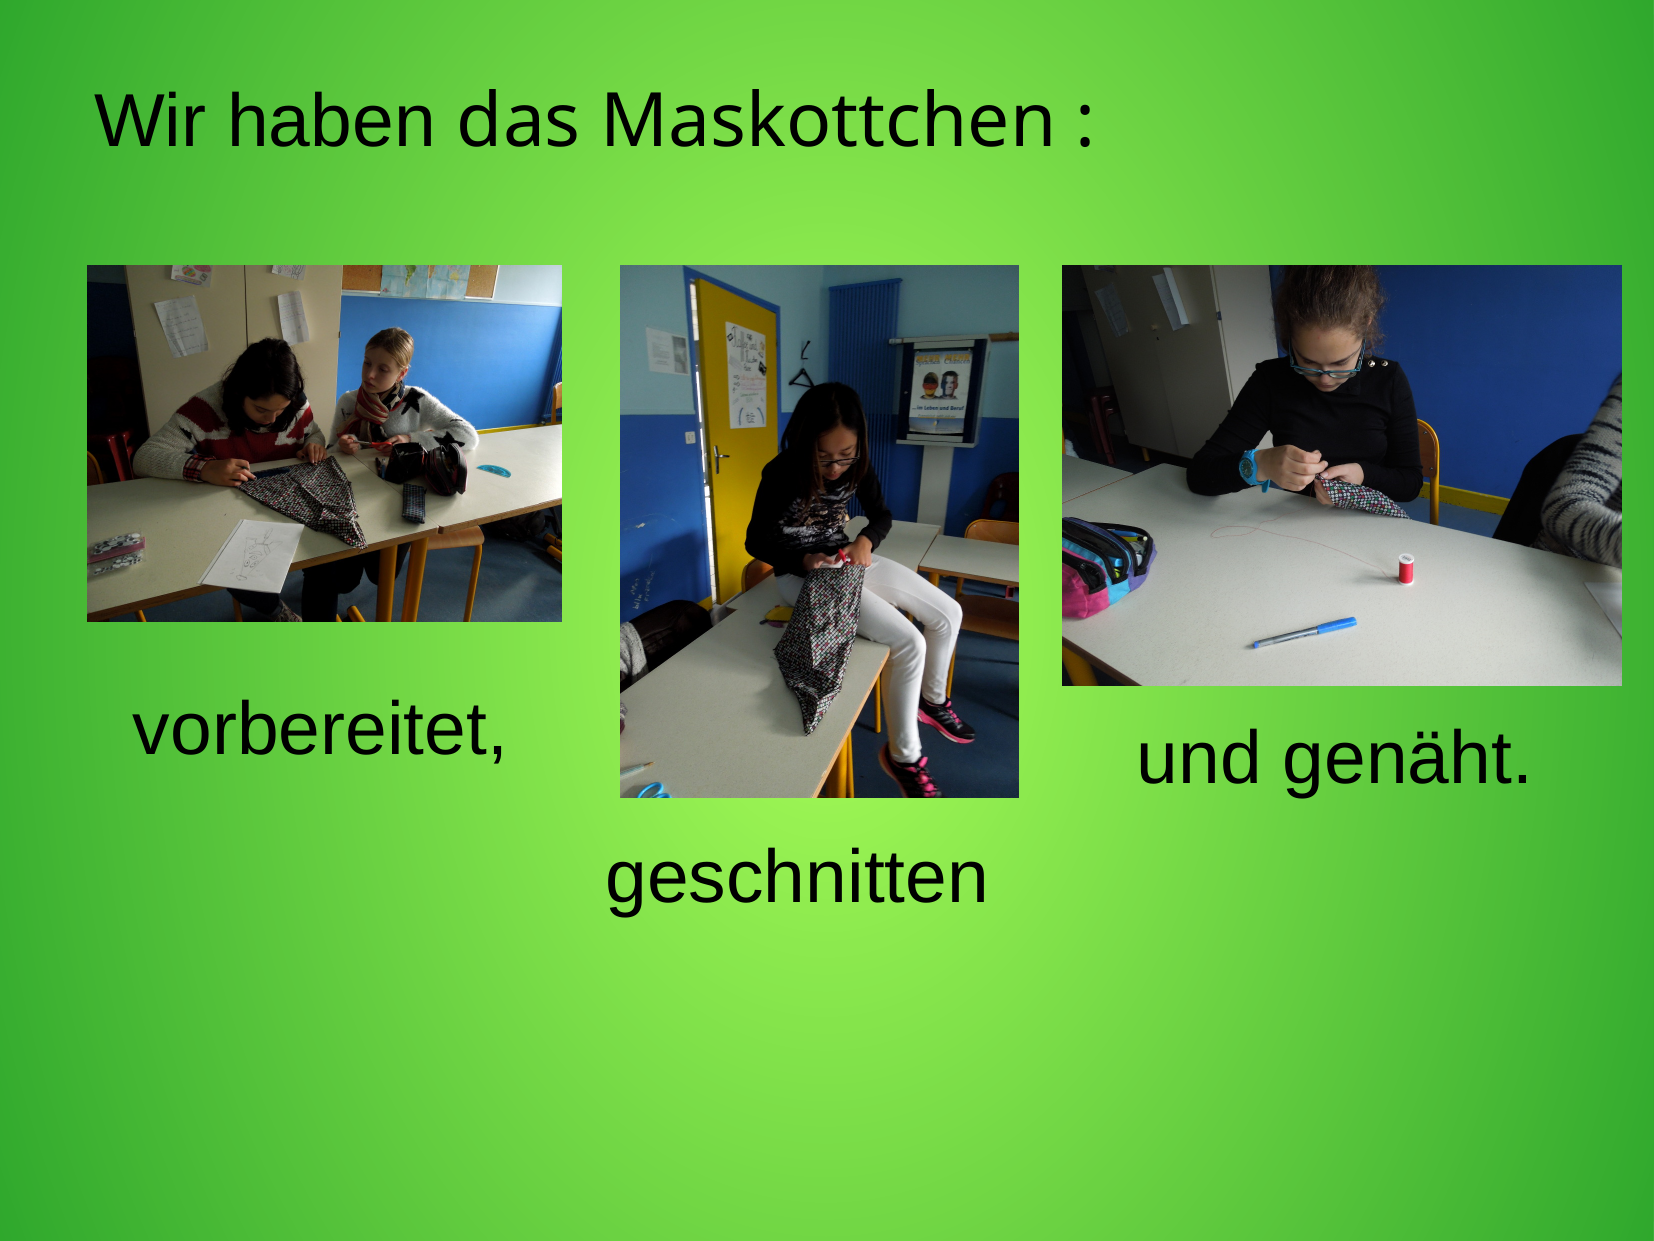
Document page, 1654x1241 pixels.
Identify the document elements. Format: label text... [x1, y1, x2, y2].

text_box und genäht. [1122, 708, 1565, 808]
picture [87, 265, 562, 622]
picture [1062, 265, 1622, 686]
picture [620, 265, 1019, 798]
text_box vorbereitet, [118, 679, 532, 778]
text_box geschnitten [590, 826, 1034, 926]
text_box Wir haben das Maskottchen : [79, 59, 1586, 166]
